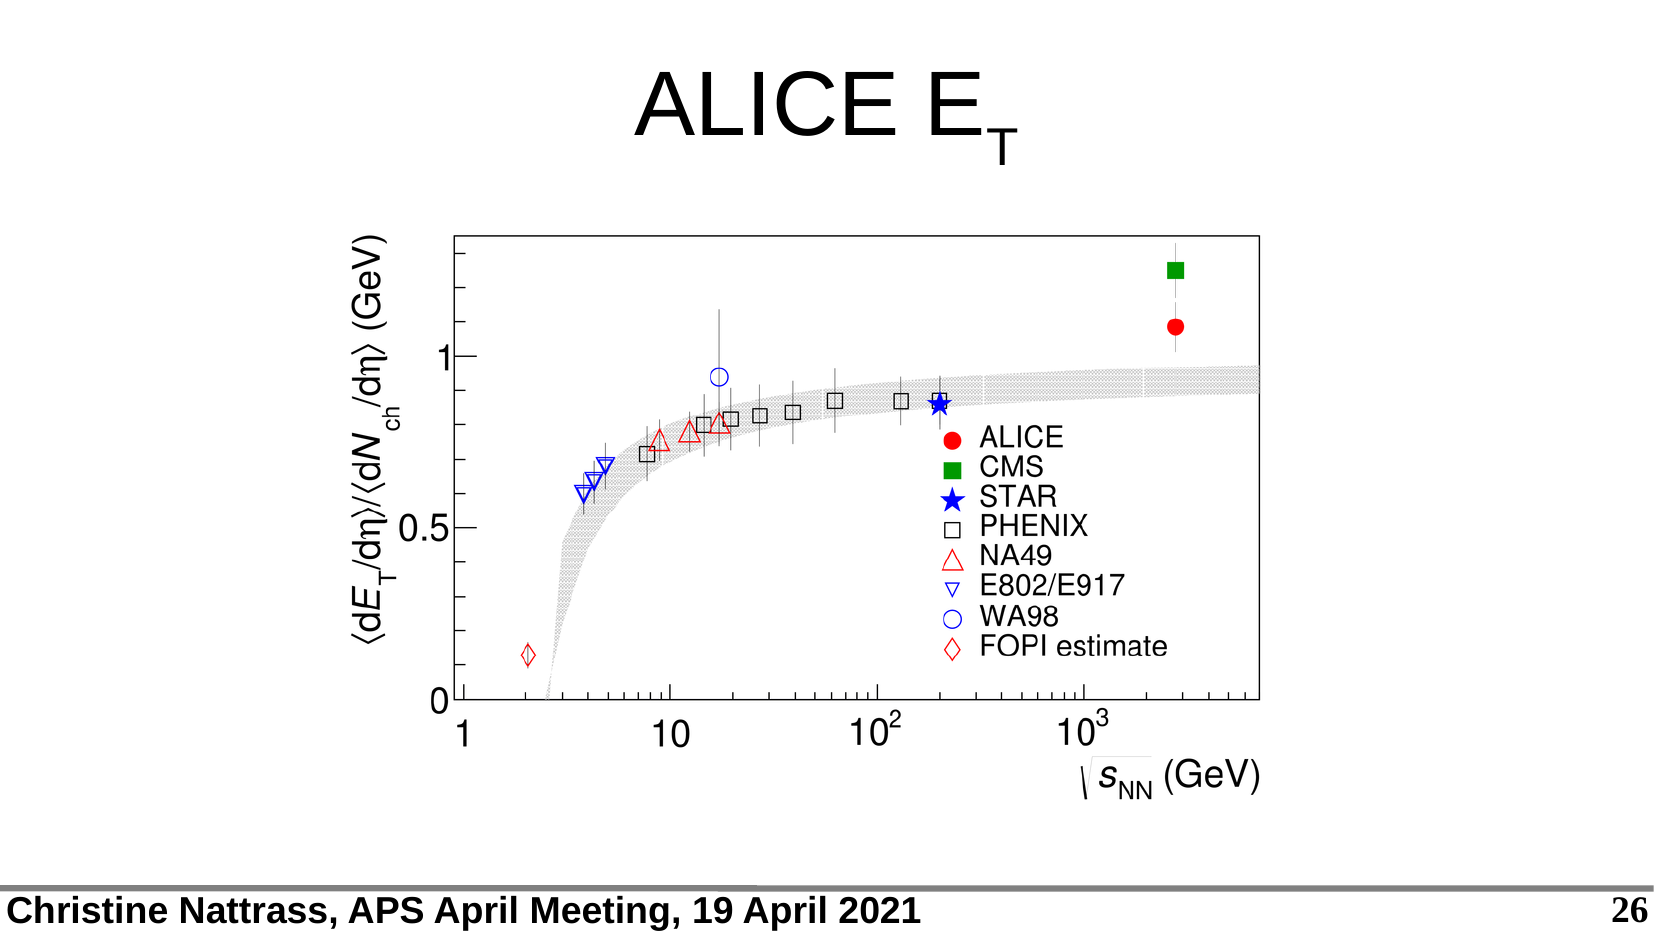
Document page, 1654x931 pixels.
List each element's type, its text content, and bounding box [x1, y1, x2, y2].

picture [339, 223, 1269, 800]
title ALICE ET [82, 37, 1571, 193]
